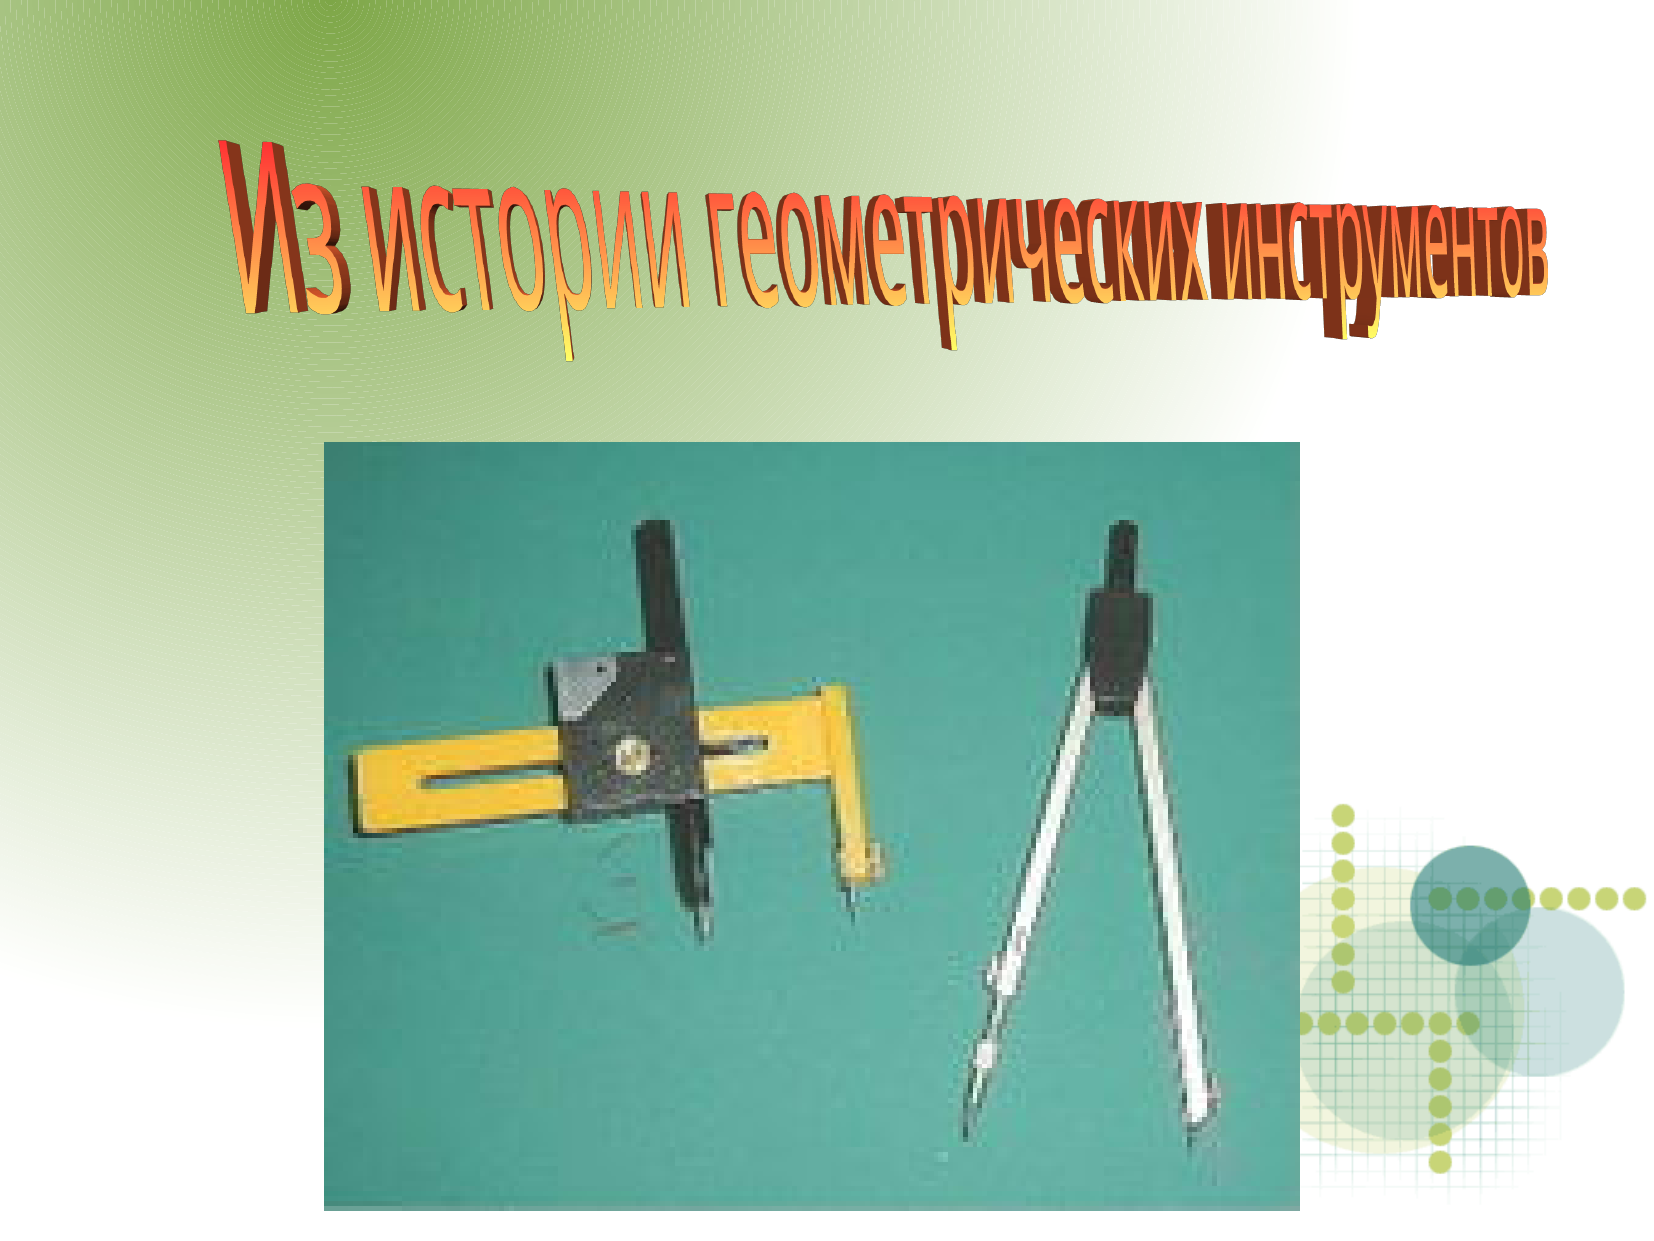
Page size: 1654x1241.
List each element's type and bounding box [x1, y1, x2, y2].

picture [324, 442, 1654, 1211]
